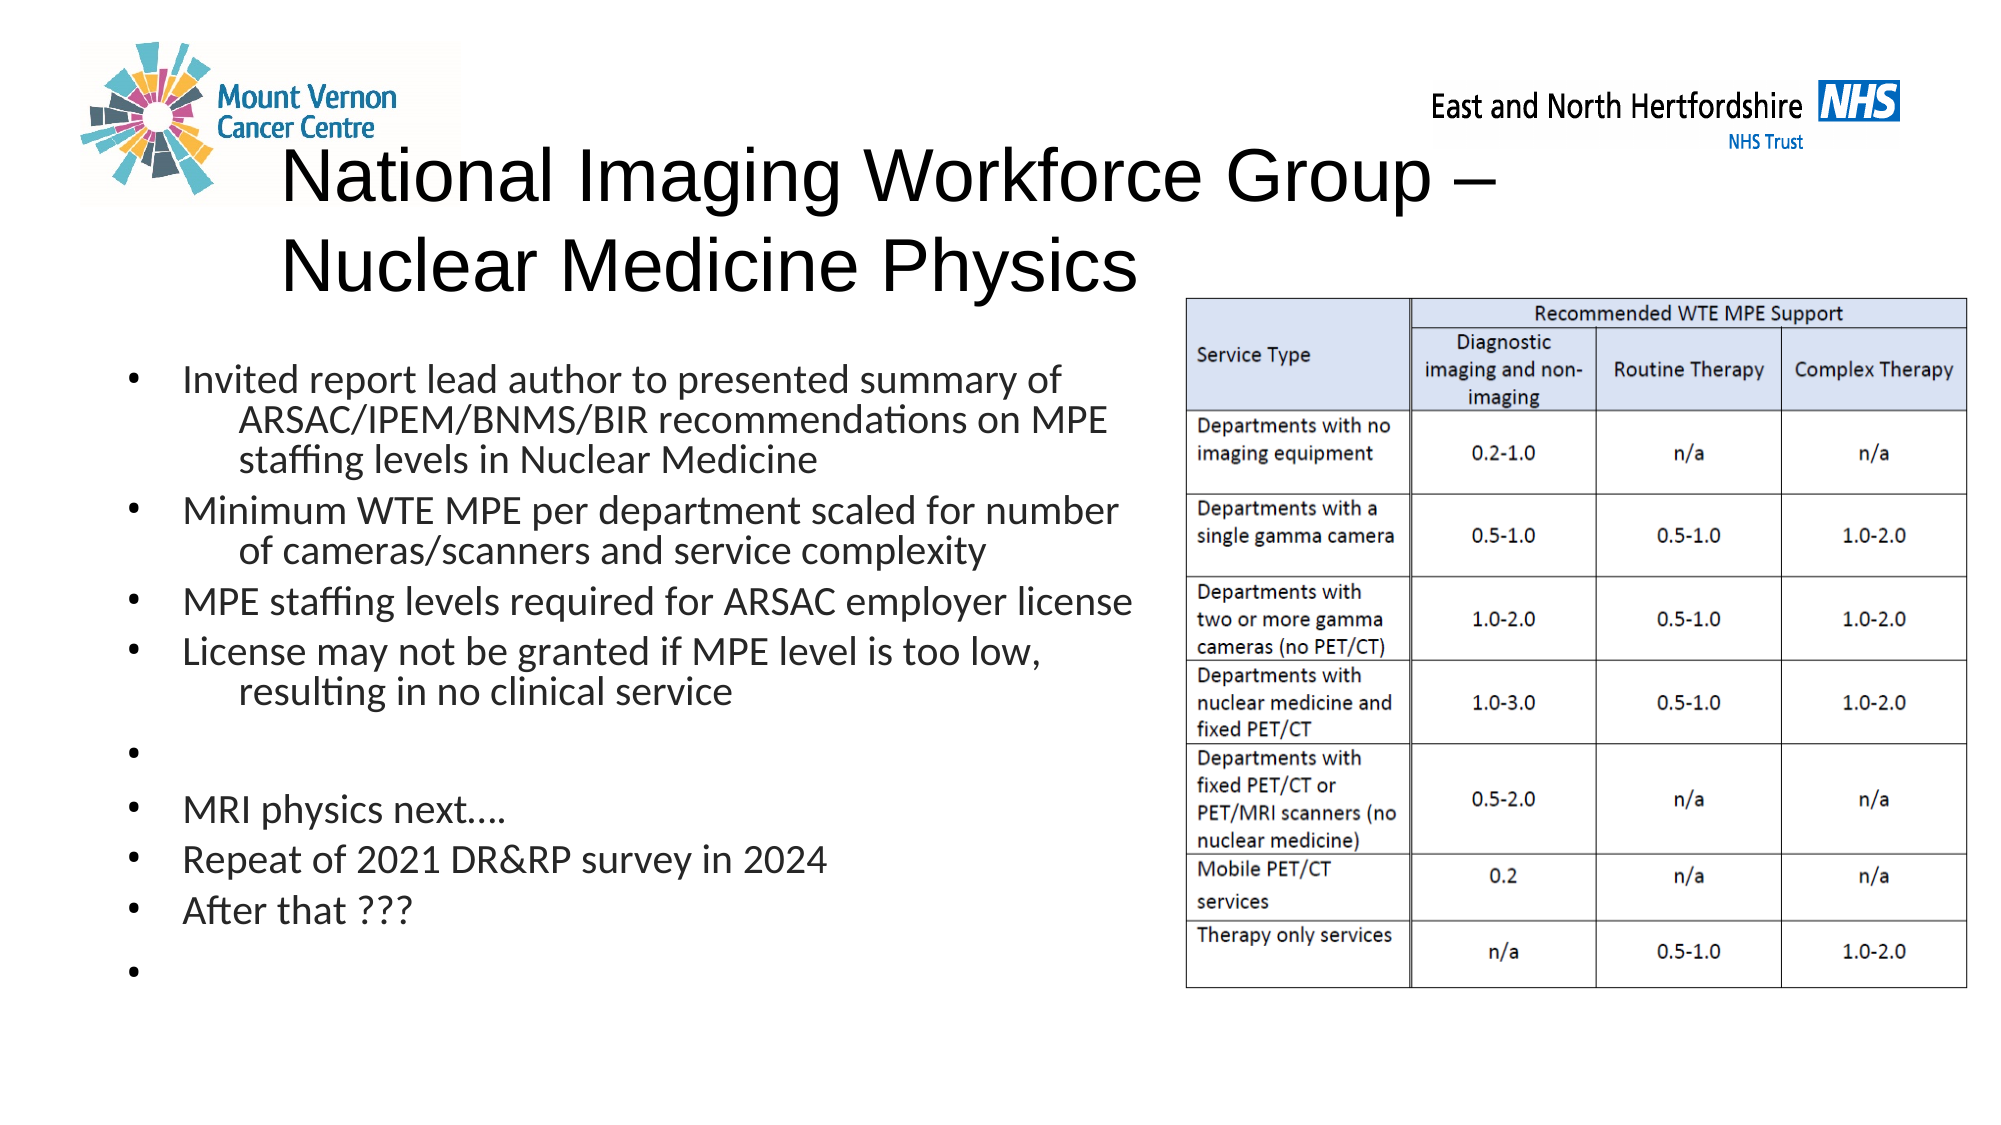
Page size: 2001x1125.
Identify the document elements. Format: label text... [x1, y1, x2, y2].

picture [1176, 290, 1978, 996]
list Invited report lead author to presented summary of ARSAC/IPEM/BNMS/BIR recommendations on MPE staffing levels in Nuclear Medicine Minimum WTE MPE per department scaled for number of cameras/scanners and service complexity MPE staffing levels required for ARSAC employer license License may not be granted if MPE level is too low, resulting in no clinical service MRI physics next…. Repeat of 2021 DR&RP survey in 2024 After that ??? [111, 354, 1157, 1059]
text_box National Imaging Workforce Group – Nuclear Medicine Physics [265, 118, 1578, 336]
